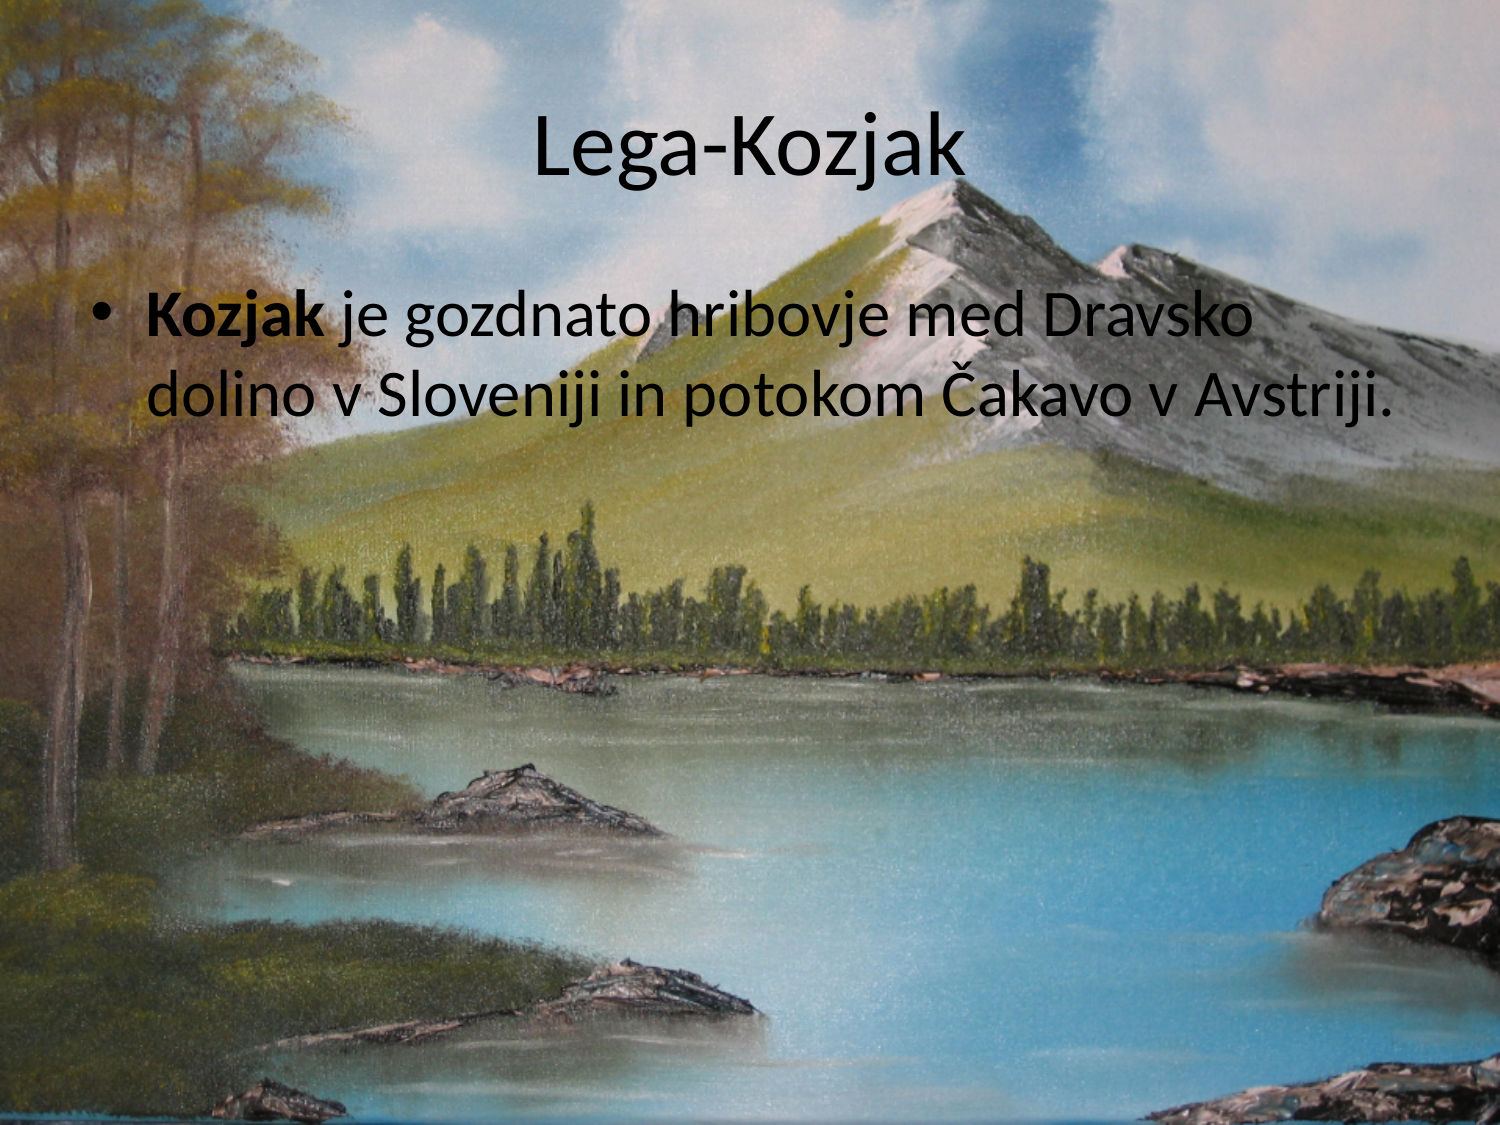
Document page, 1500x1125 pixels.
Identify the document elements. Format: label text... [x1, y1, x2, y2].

list Kozjak je gozdnato hribovje med Dravsko dolino v Sloveniji in potokom Čakavo v Avstriji. [75, 262, 1425, 1005]
title Lega-Kozjak [75, 45, 1425, 233]
picture [0, 0, 1500, 1125]
